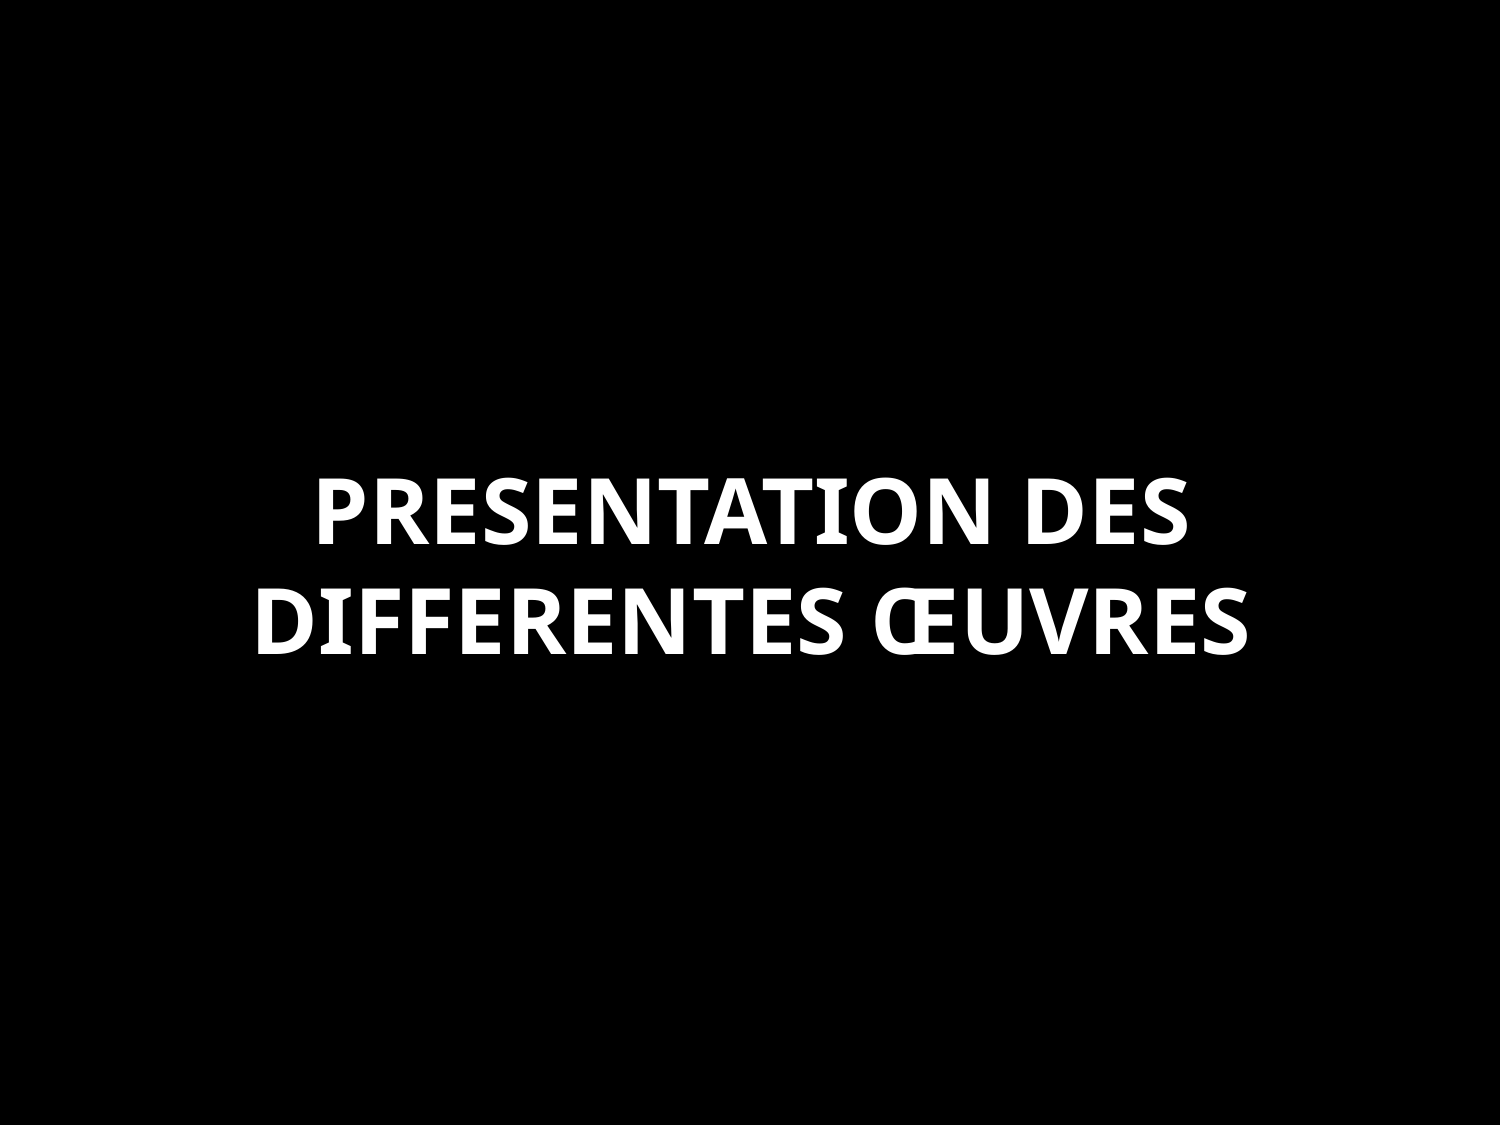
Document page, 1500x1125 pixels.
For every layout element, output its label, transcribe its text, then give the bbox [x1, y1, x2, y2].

text_box PRESENTATION DES DIFFERENTES ŒUVRES [3, 0, 1500, 1125]
